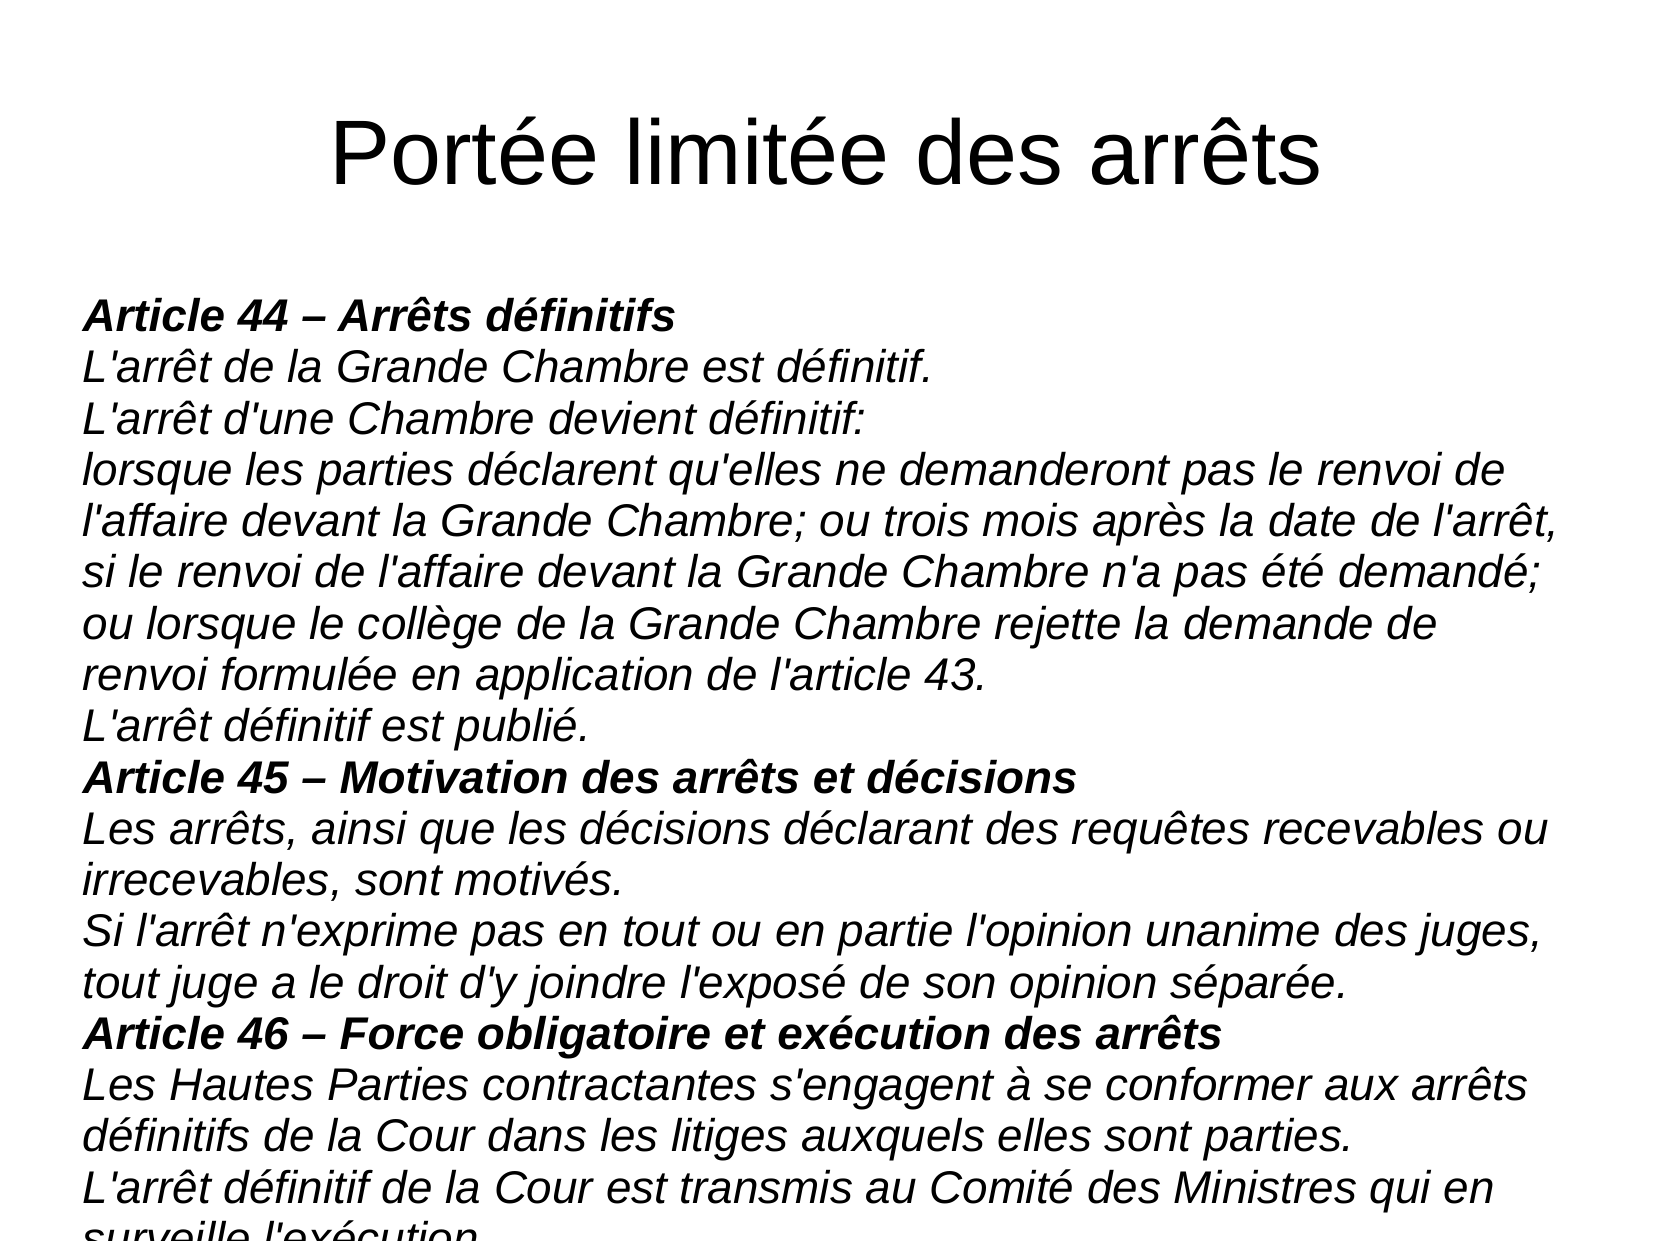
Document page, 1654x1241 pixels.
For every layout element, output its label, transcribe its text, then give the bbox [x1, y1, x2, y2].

title Portée limitée des arrêts [82, 49, 1571, 257]
list Article 44 – Arrêts définitifs L'arrêt de la Grande Chambre est définitif. L'arrêt d'une Chambre devient définitif: lorsque les parties déclarent qu'elles ne demanderont pas le renvoi de l'affaire devant la Grande Chambre; ou trois mois après la date de l'arrêt, si le renvoi de l'affaire devant la Grande Chambre n'a pas été demandé; ou lorsque le collège de la Grande Chambre rejette la demande de renvoi formulée en application de l'article 43. L'arrêt définitif est publié. Article 45 – Motivation des arrêts et décisions Les arrêts, ainsi que les décisions déclarant des requêtes recevables ou irrecevables, sont motivés. Si l'arrêt n'exprime pas en tout ou en partie l'opinion unanime des juges, tout juge a le droit d'y joindre l'exposé de son opinion séparée. Article 46 – Force obligatoire et exécution des arrêts Les Hautes Parties contractantes s'engagent à se conformer aux arrêts définitifs de la Cour dans les litiges auxquels elles sont parties. L'arrêt définitif de la Cour est transmis au Comité des Ministres qui en surveille l'exécution. [82, 290, 1571, 1146]
